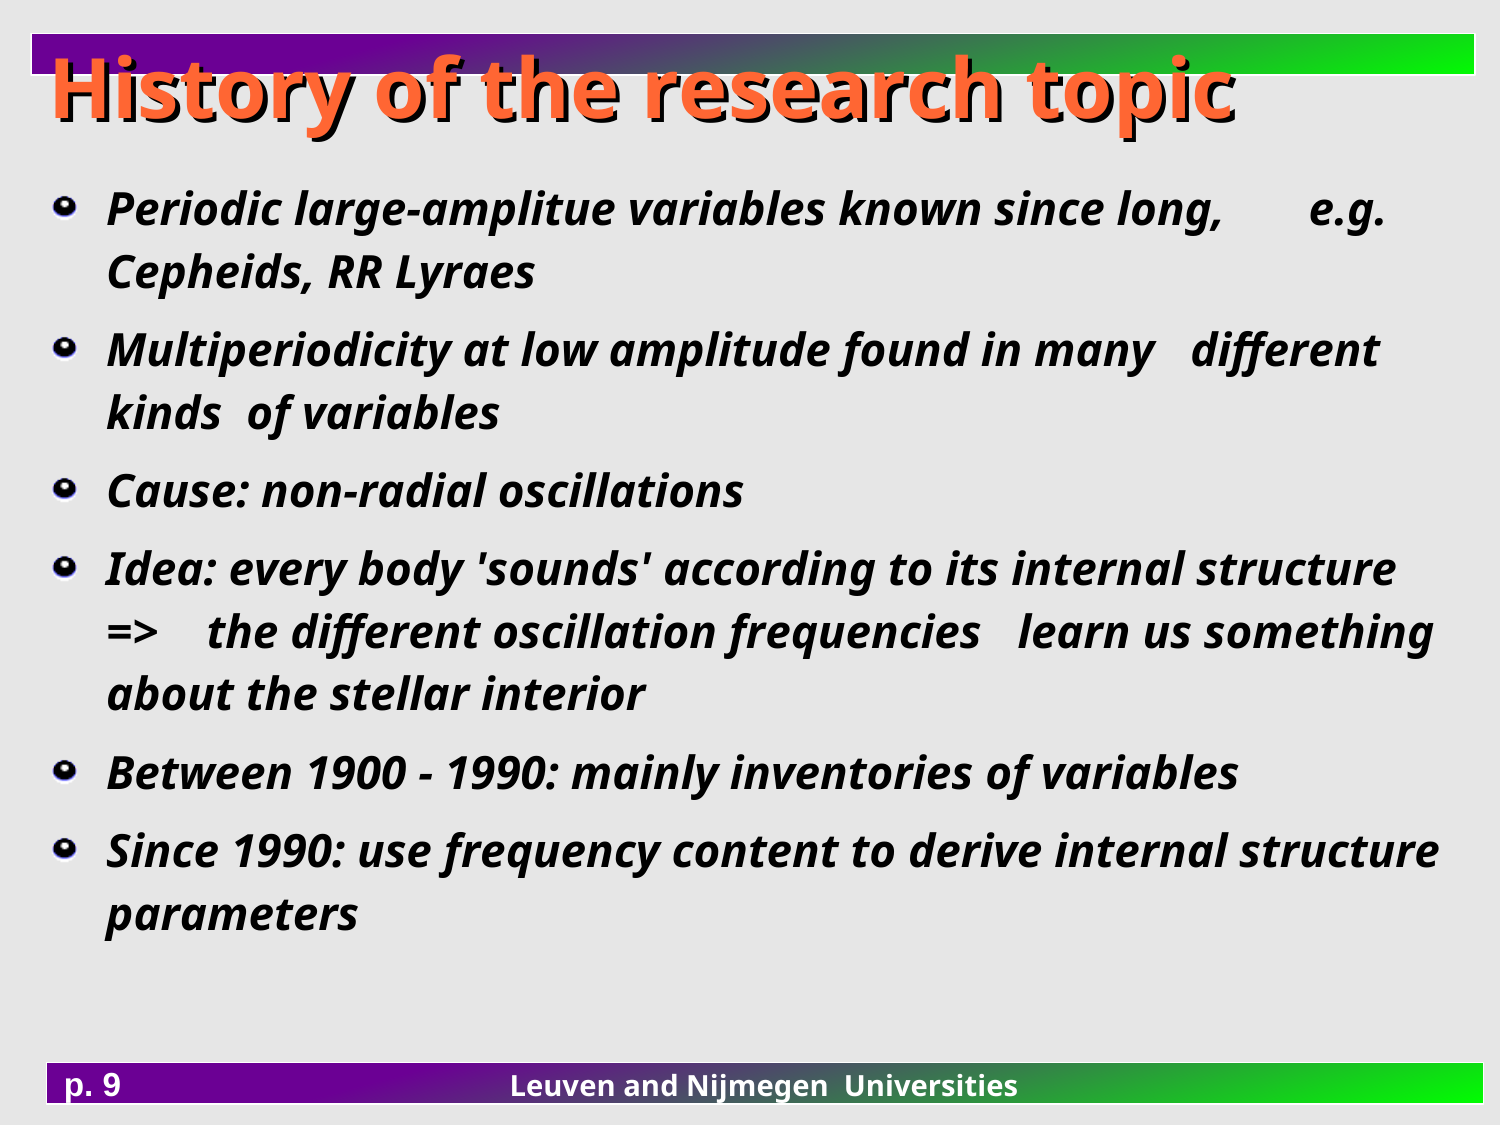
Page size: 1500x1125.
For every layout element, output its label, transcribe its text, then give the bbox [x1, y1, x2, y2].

list Periodic large-amplitue variables known since long, e.g. Cepheids, RR Lyraes Multiperiodicity at low amplitude found in many different kinds of variables Cause: non-radial oscillations Idea: every body 'sounds' according to its internal structure => the different oscillation frequencies learn us something about the stellar interior Between 1900 - 1990: mainly inventories of variables Since 1990: use frequency content to derive internal structure parameters [49, 176, 1476, 1014]
title History of the research topic [27, 27, 1464, 144]
